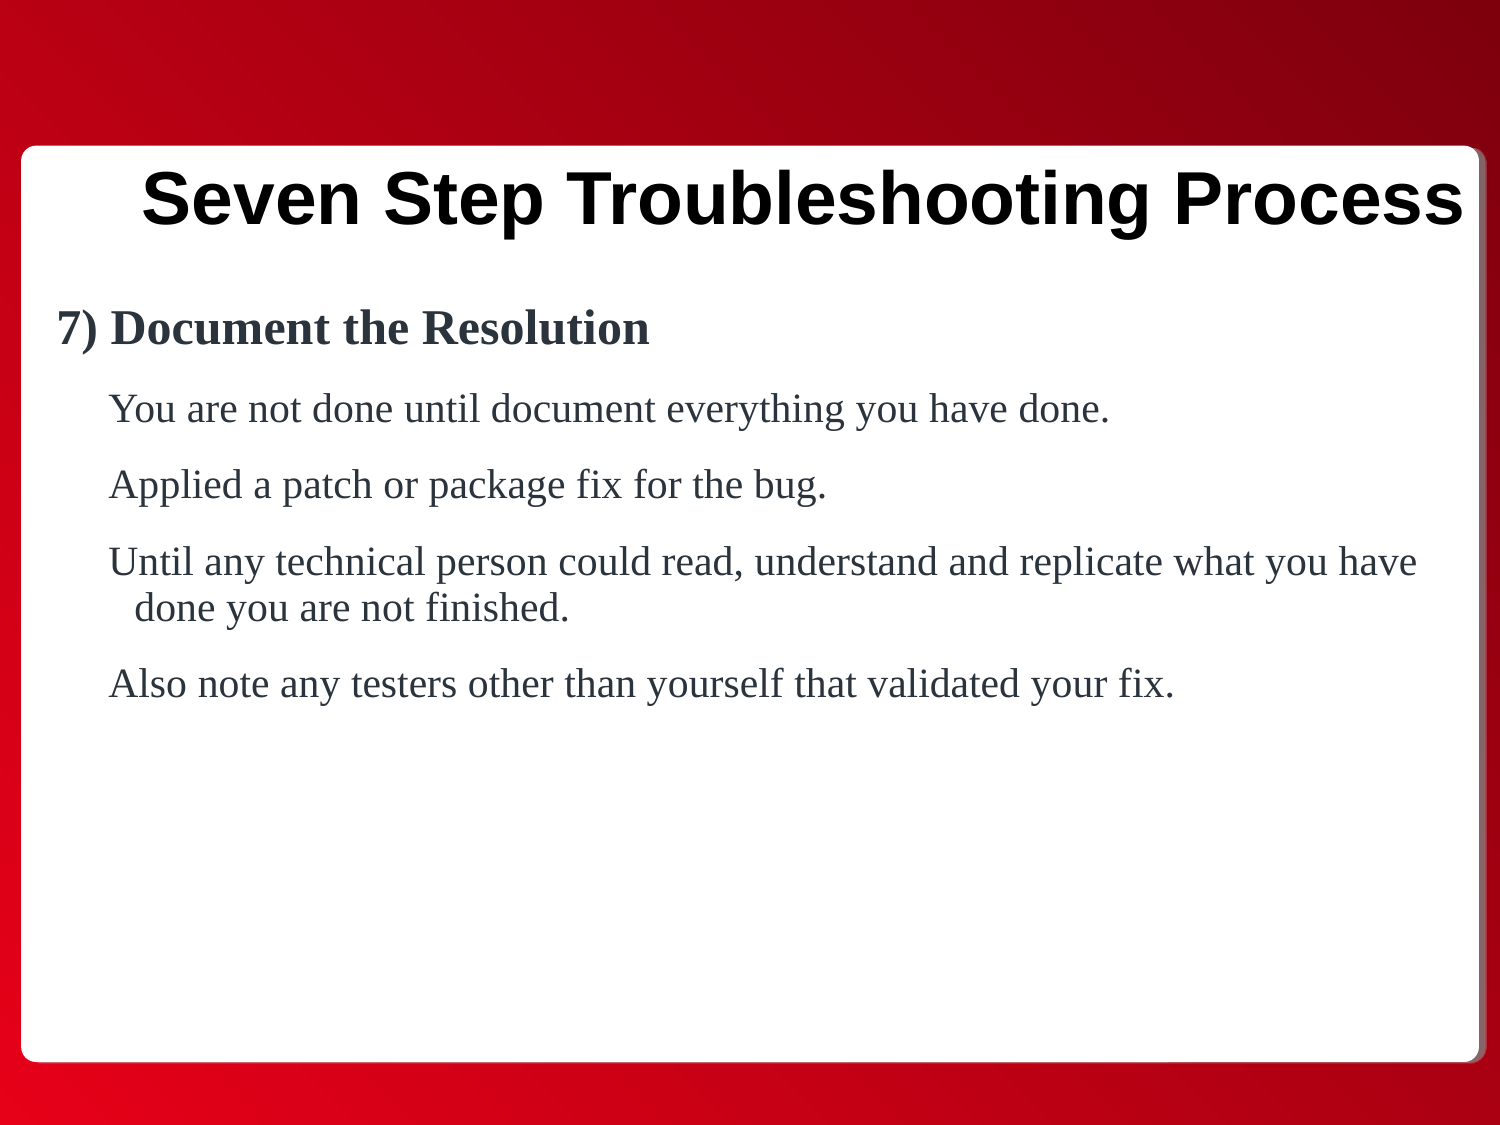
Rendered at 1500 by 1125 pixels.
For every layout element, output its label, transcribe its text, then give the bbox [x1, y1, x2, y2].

list 7) Document the Resolution You are not done until document everything you have done. Applied a patch or package fix for the bug. Until any technical person could read, understand and replicate what you have done you are not finished. Also note any testers other than yourself that validated your fix. [54, 299, 1426, 707]
title Seven Step Troubleshooting Process [0, 162, 1500, 263]
